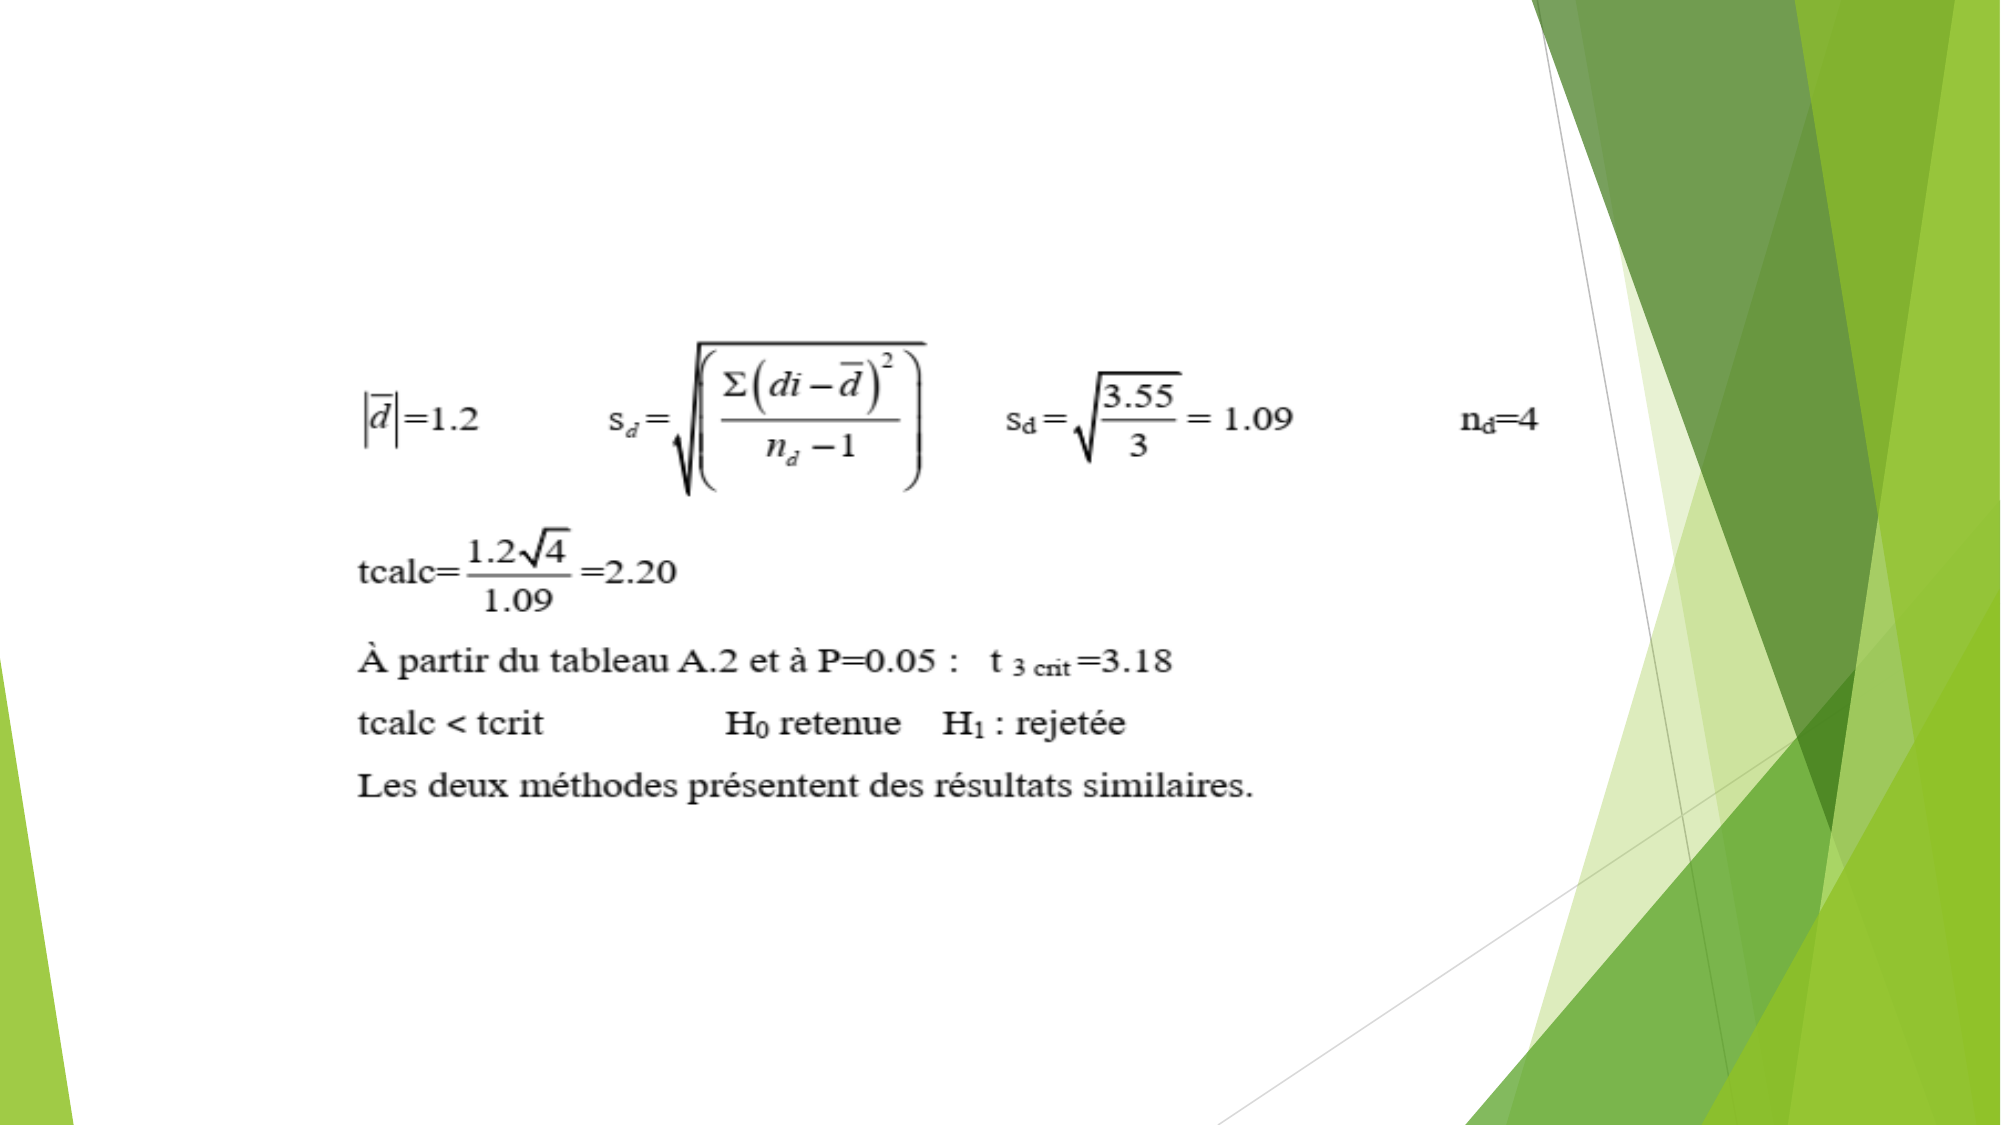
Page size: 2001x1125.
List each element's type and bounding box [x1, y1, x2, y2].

picture [334, 334, 1555, 837]
